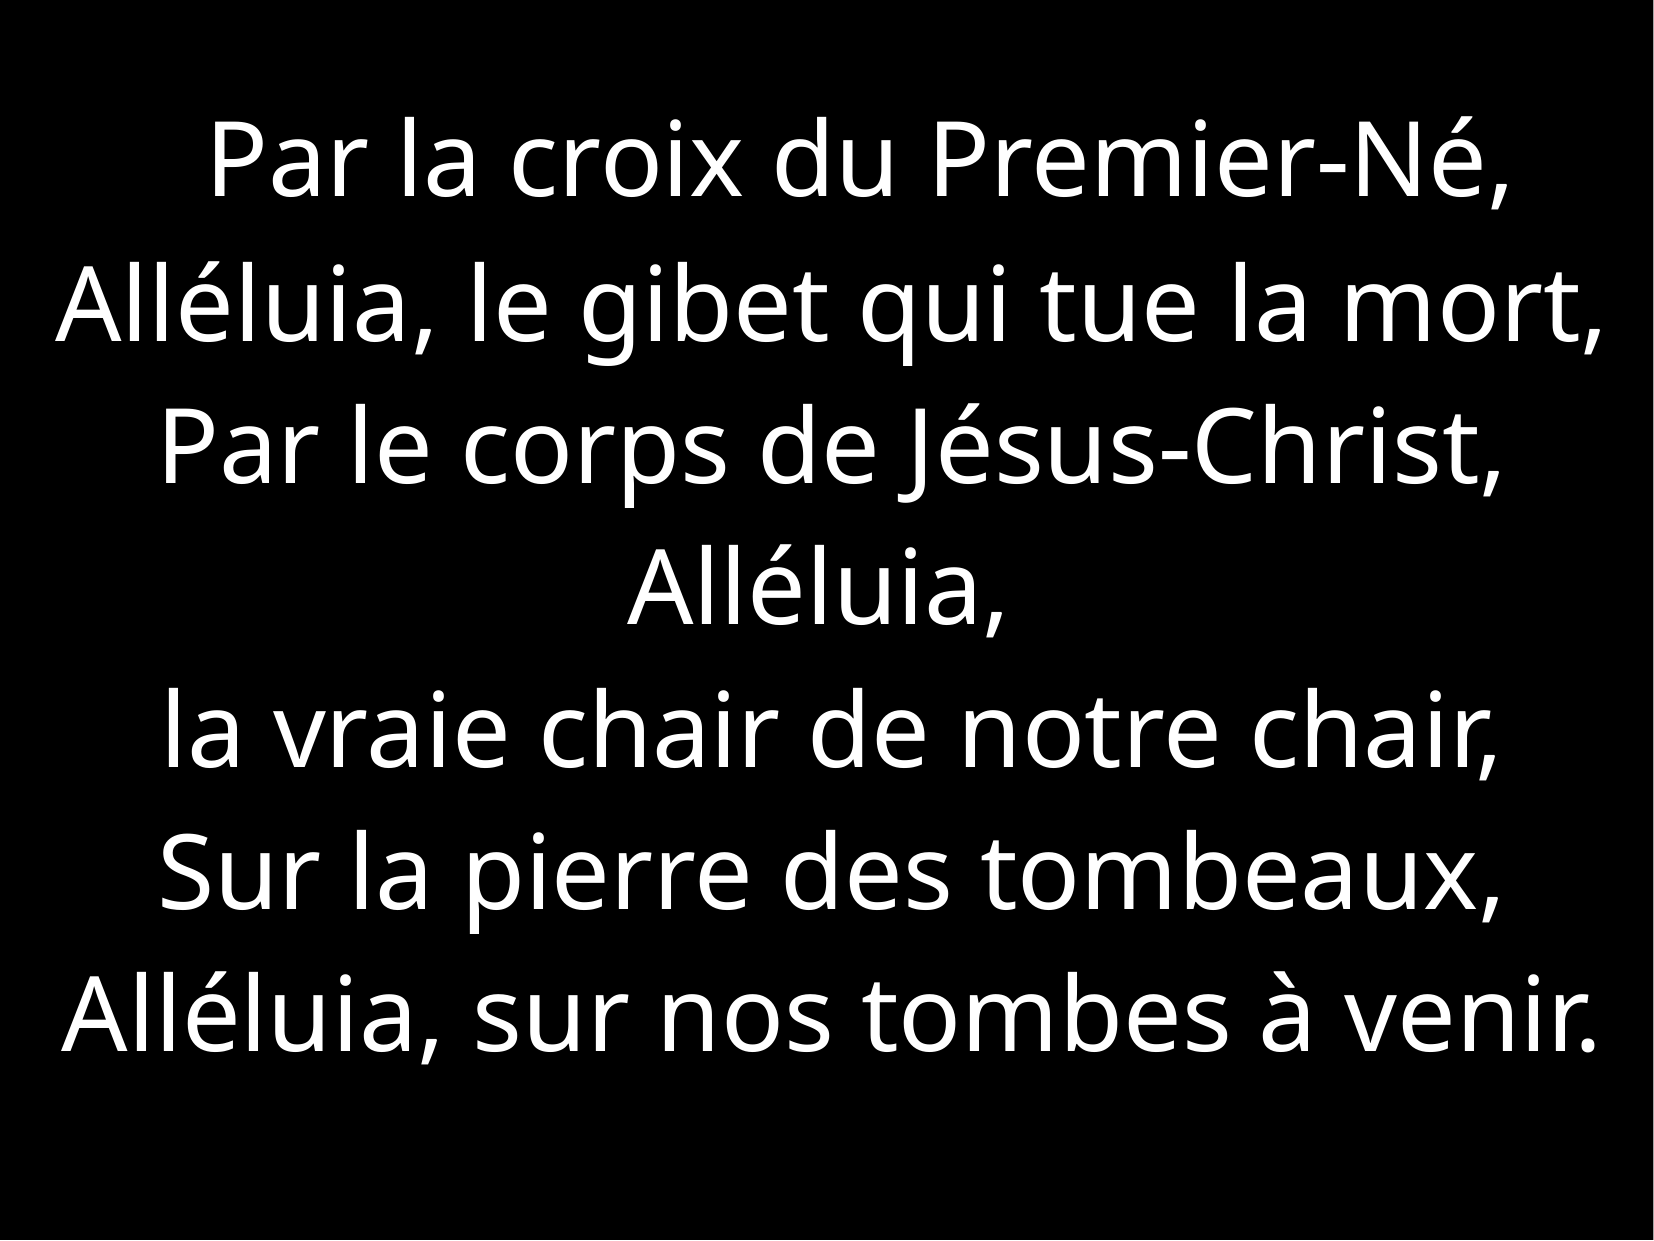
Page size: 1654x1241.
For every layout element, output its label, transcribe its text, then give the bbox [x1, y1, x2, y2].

subtitle Par la croix du Premier-Né, Alléluia, le gibet qui tue la mort, Par le corps de Jésus-Christ, Alléluia, la vraie chair de notre chair, Sur la pierre des tombeaux, Alléluia, sur nos tombes à venir. [23, 0, 1642, 1241]
